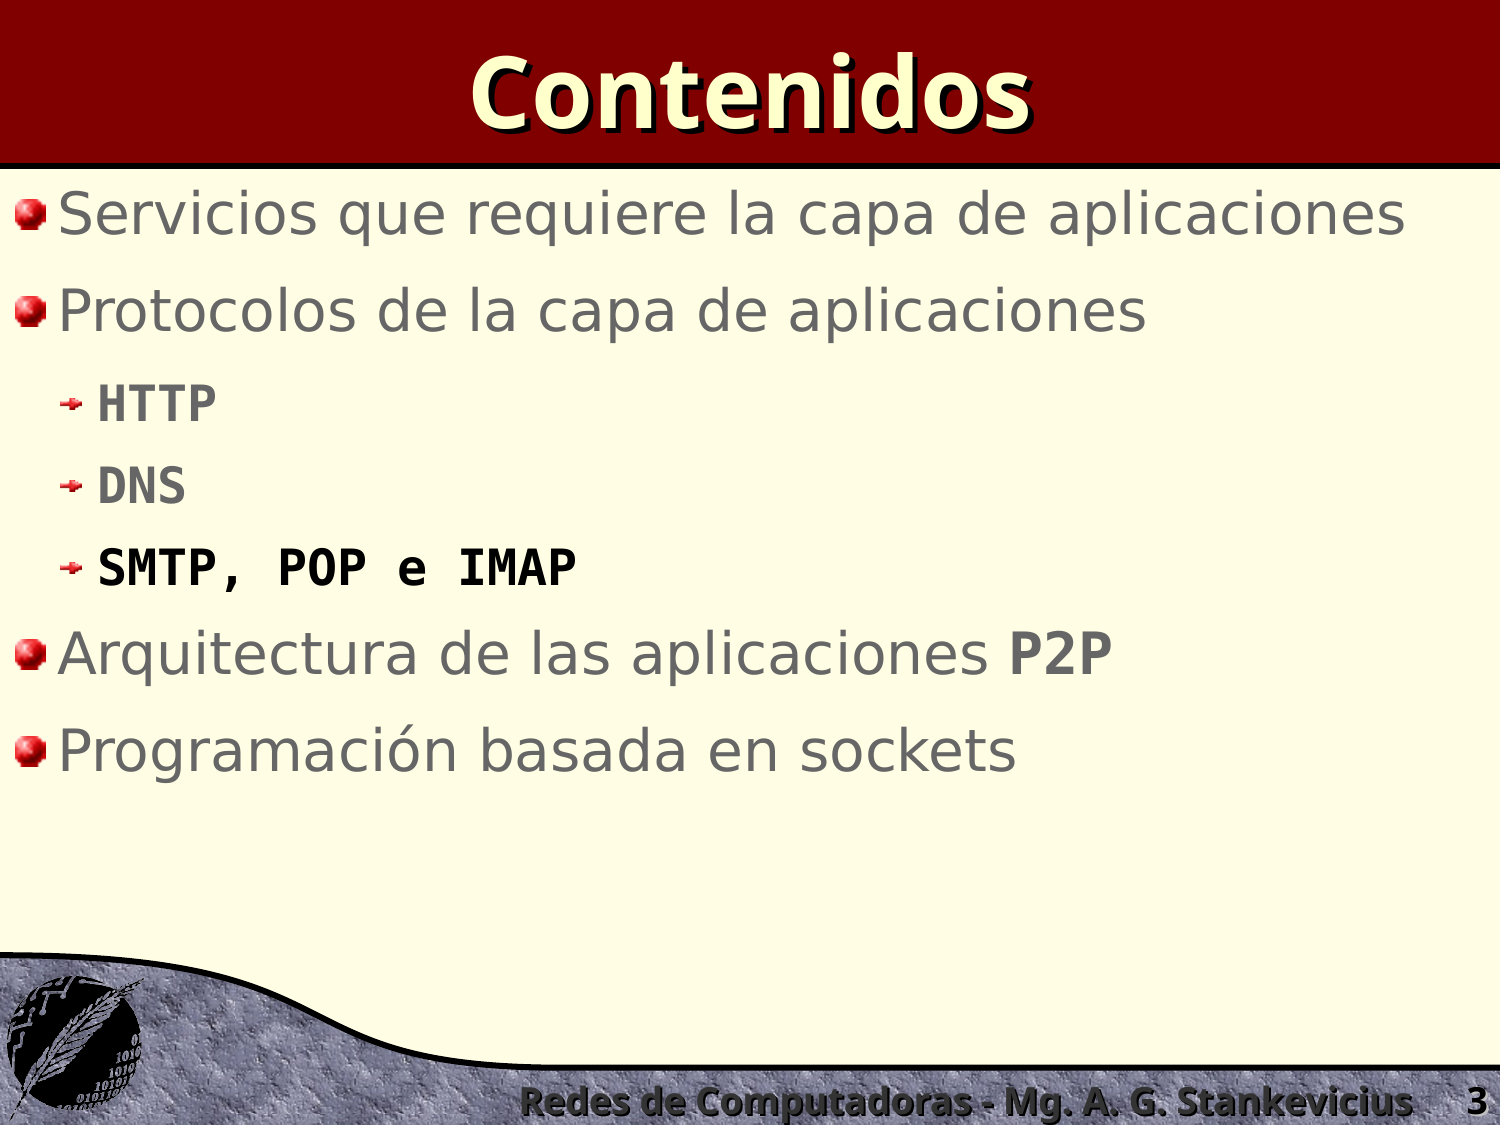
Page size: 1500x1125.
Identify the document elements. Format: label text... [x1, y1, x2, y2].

picture [0, 959, 1500, 1125]
title Contenidos [15, 5, 1485, 160]
picture [790, 1100, 795, 1110]
list Servicios que requiere la capa de aplicaciones Protocolos de la capa de aplicaciones HTTP DNS SMTP, POP e IMAP Arquitectura de las aplicaciones P2P Programación basada en sockets [0, 180, 1500, 922]
picture [1047, 1100, 1054, 1110]
